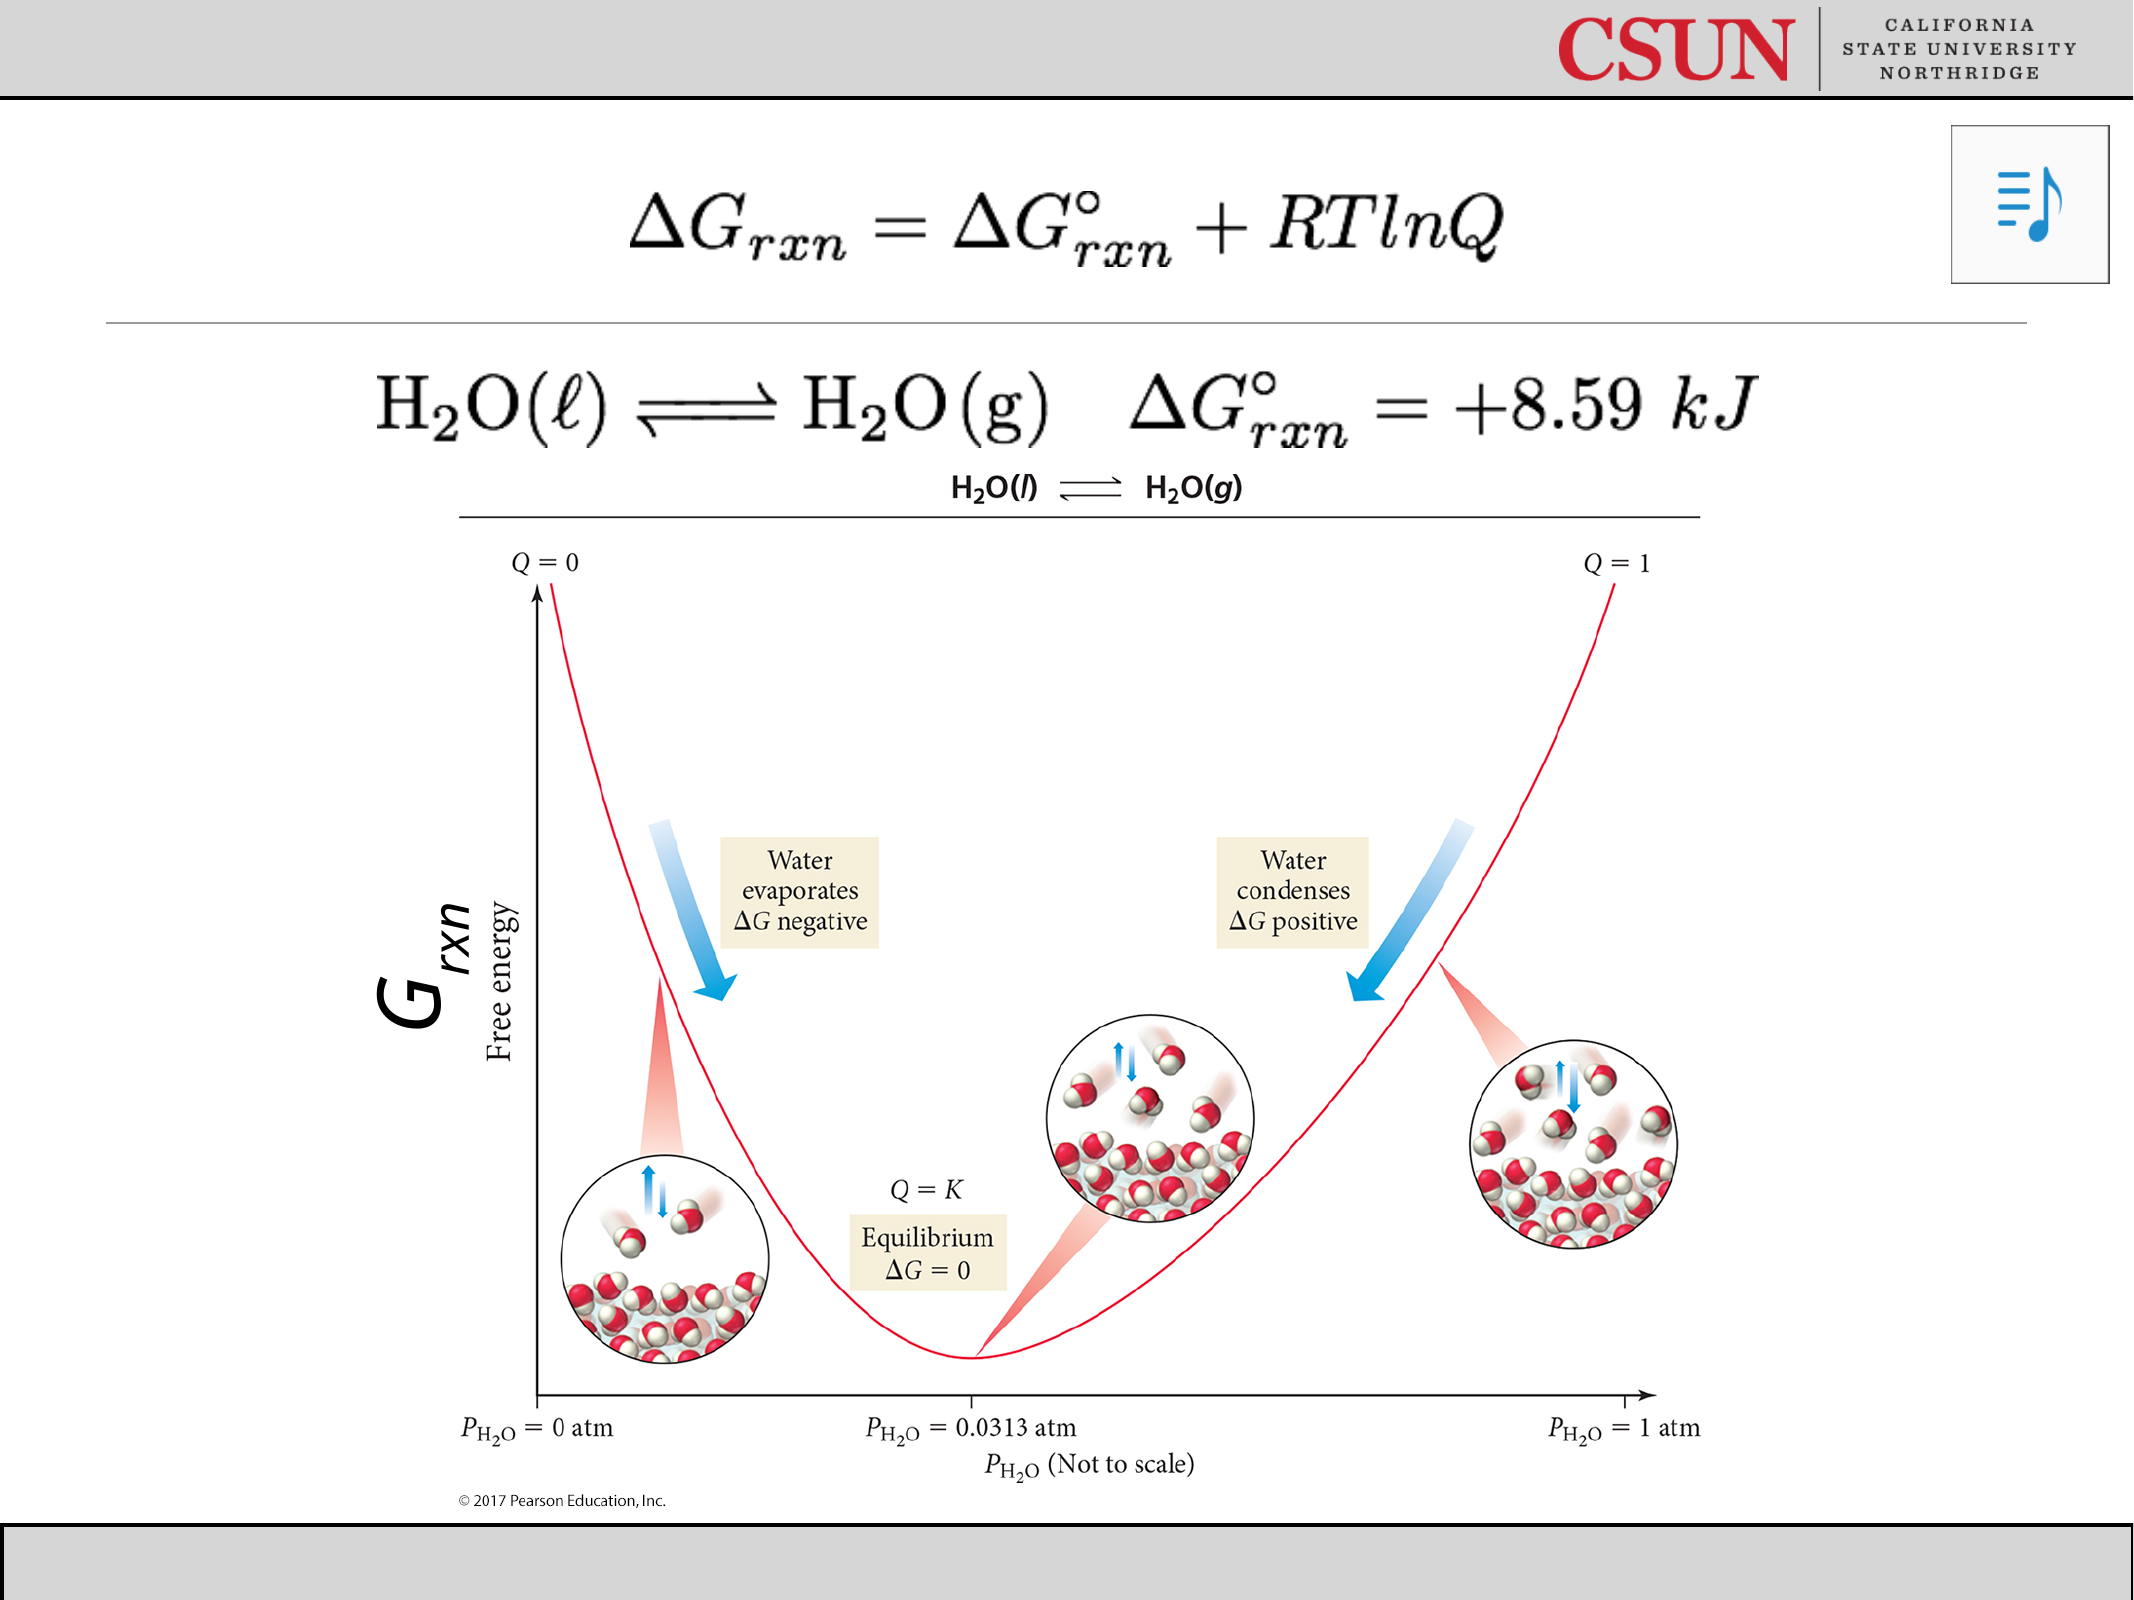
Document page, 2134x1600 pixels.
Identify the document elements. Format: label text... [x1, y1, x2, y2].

picture [377, 370, 1759, 448]
picture [630, 191, 1506, 267]
picture [1559, 7, 2076, 91]
text_box [1950, 124, 2111, 286]
text_box Grxn [345, 869, 487, 1051]
picture [448, 463, 1711, 1516]
